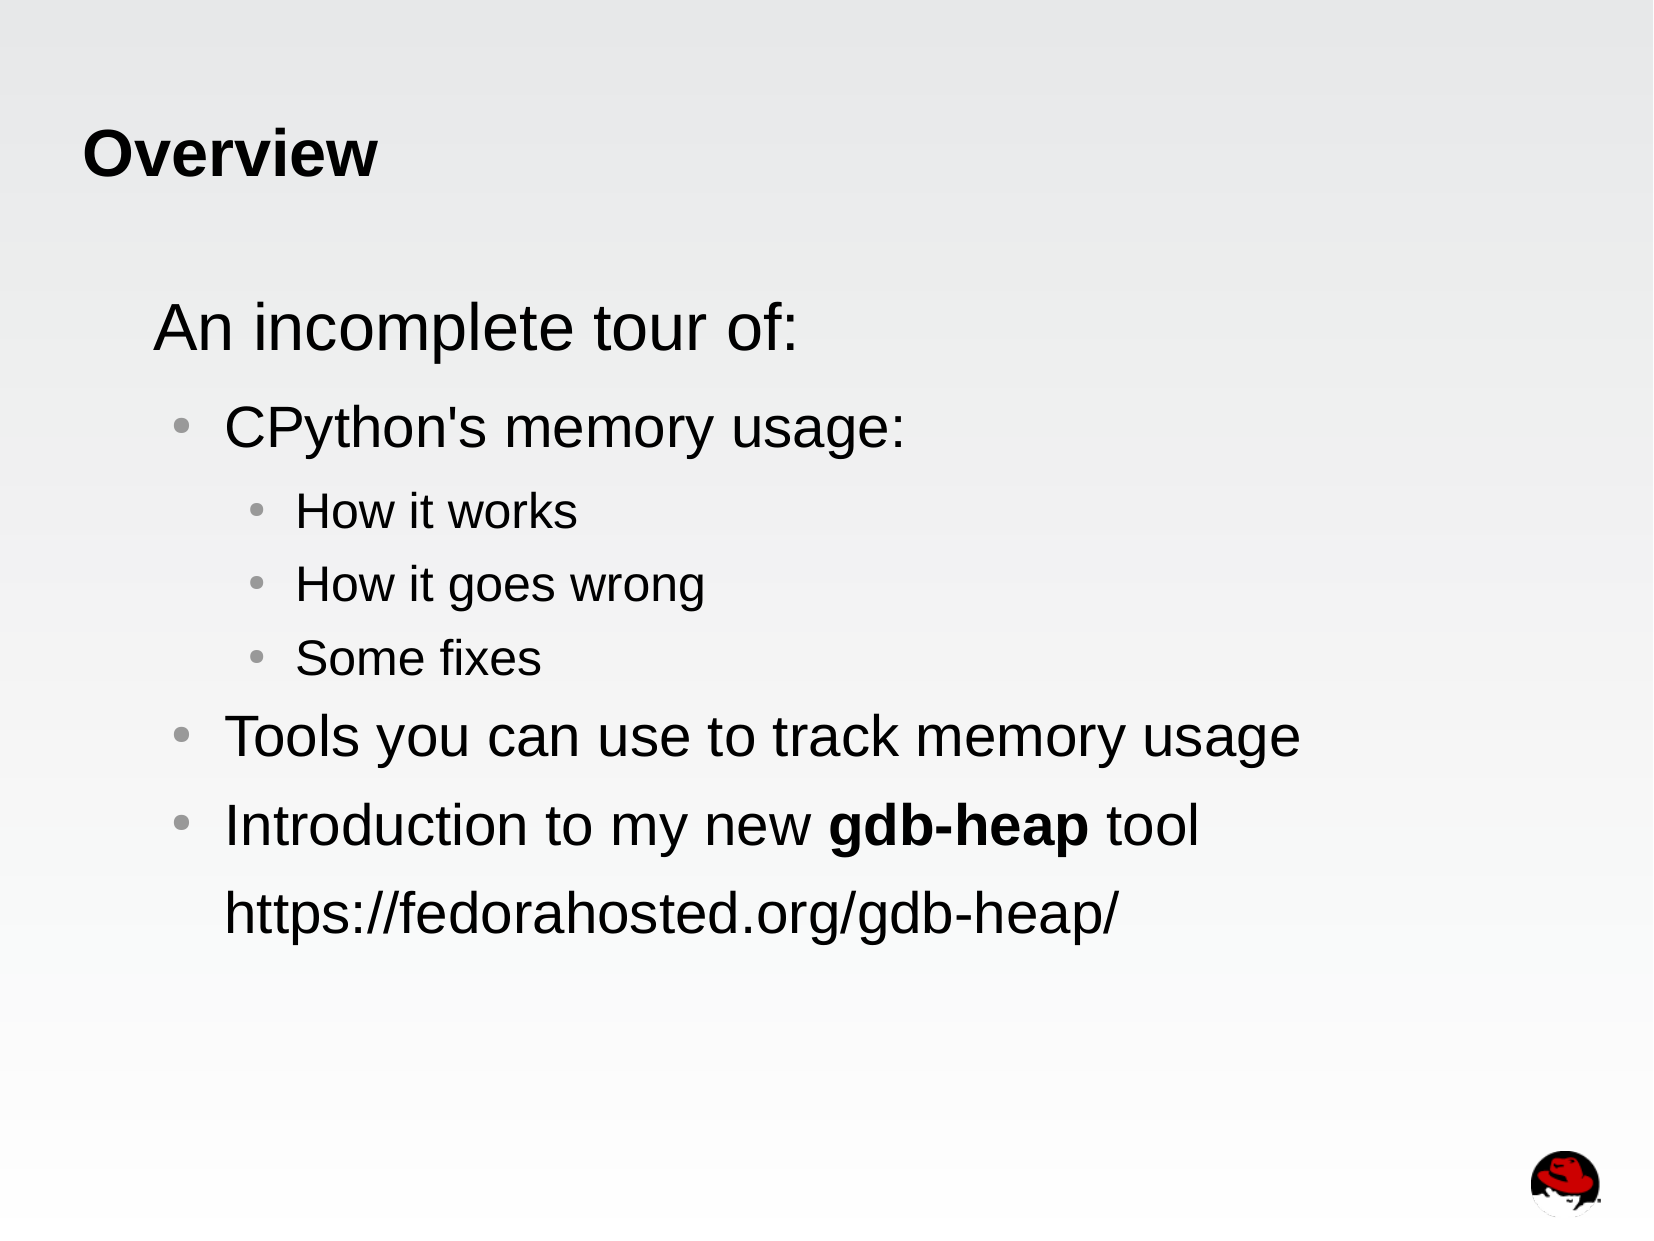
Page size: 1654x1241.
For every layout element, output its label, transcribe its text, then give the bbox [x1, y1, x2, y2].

picture [0, 0, 1654, 1241]
list An incomplete tour of: CPython's memory usage: How it works How it goes wrong Some fixes Tools you can use to track memory usage Introduction to my new gdb-heap tool https://fedorahosted.org/gdb-heap/ [82, 290, 1571, 1095]
title Overview [82, 49, 1571, 257]
